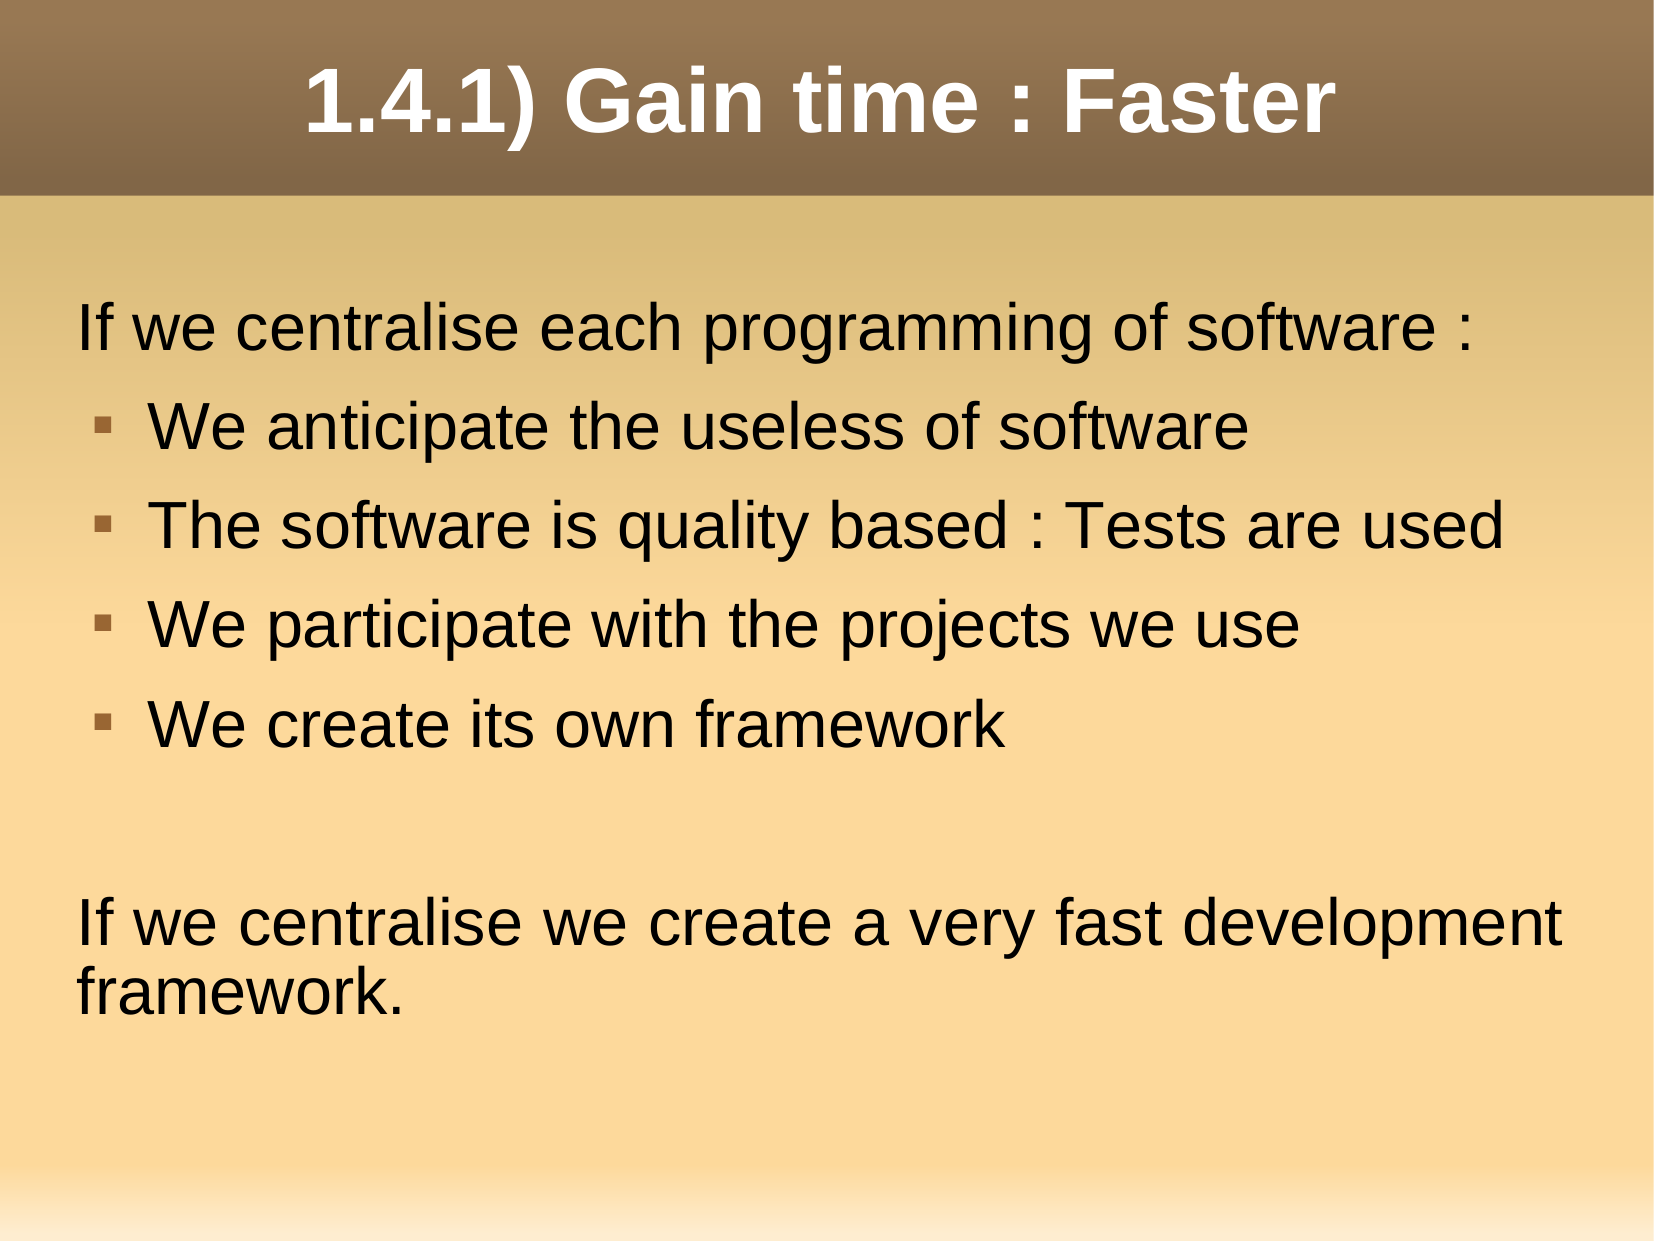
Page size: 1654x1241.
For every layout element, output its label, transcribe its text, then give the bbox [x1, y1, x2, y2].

picture [0, 0, 1654, 1241]
title 1.4.1) Gain time : Faster [76, 7, 1565, 200]
list If we centralise each programming of software : We anticipate the useless of software The software is quality based : Tests are used We participate with the projects we use We create its own framework If we centralise we create a very fast development framework. [76, 295, 1565, 1099]
